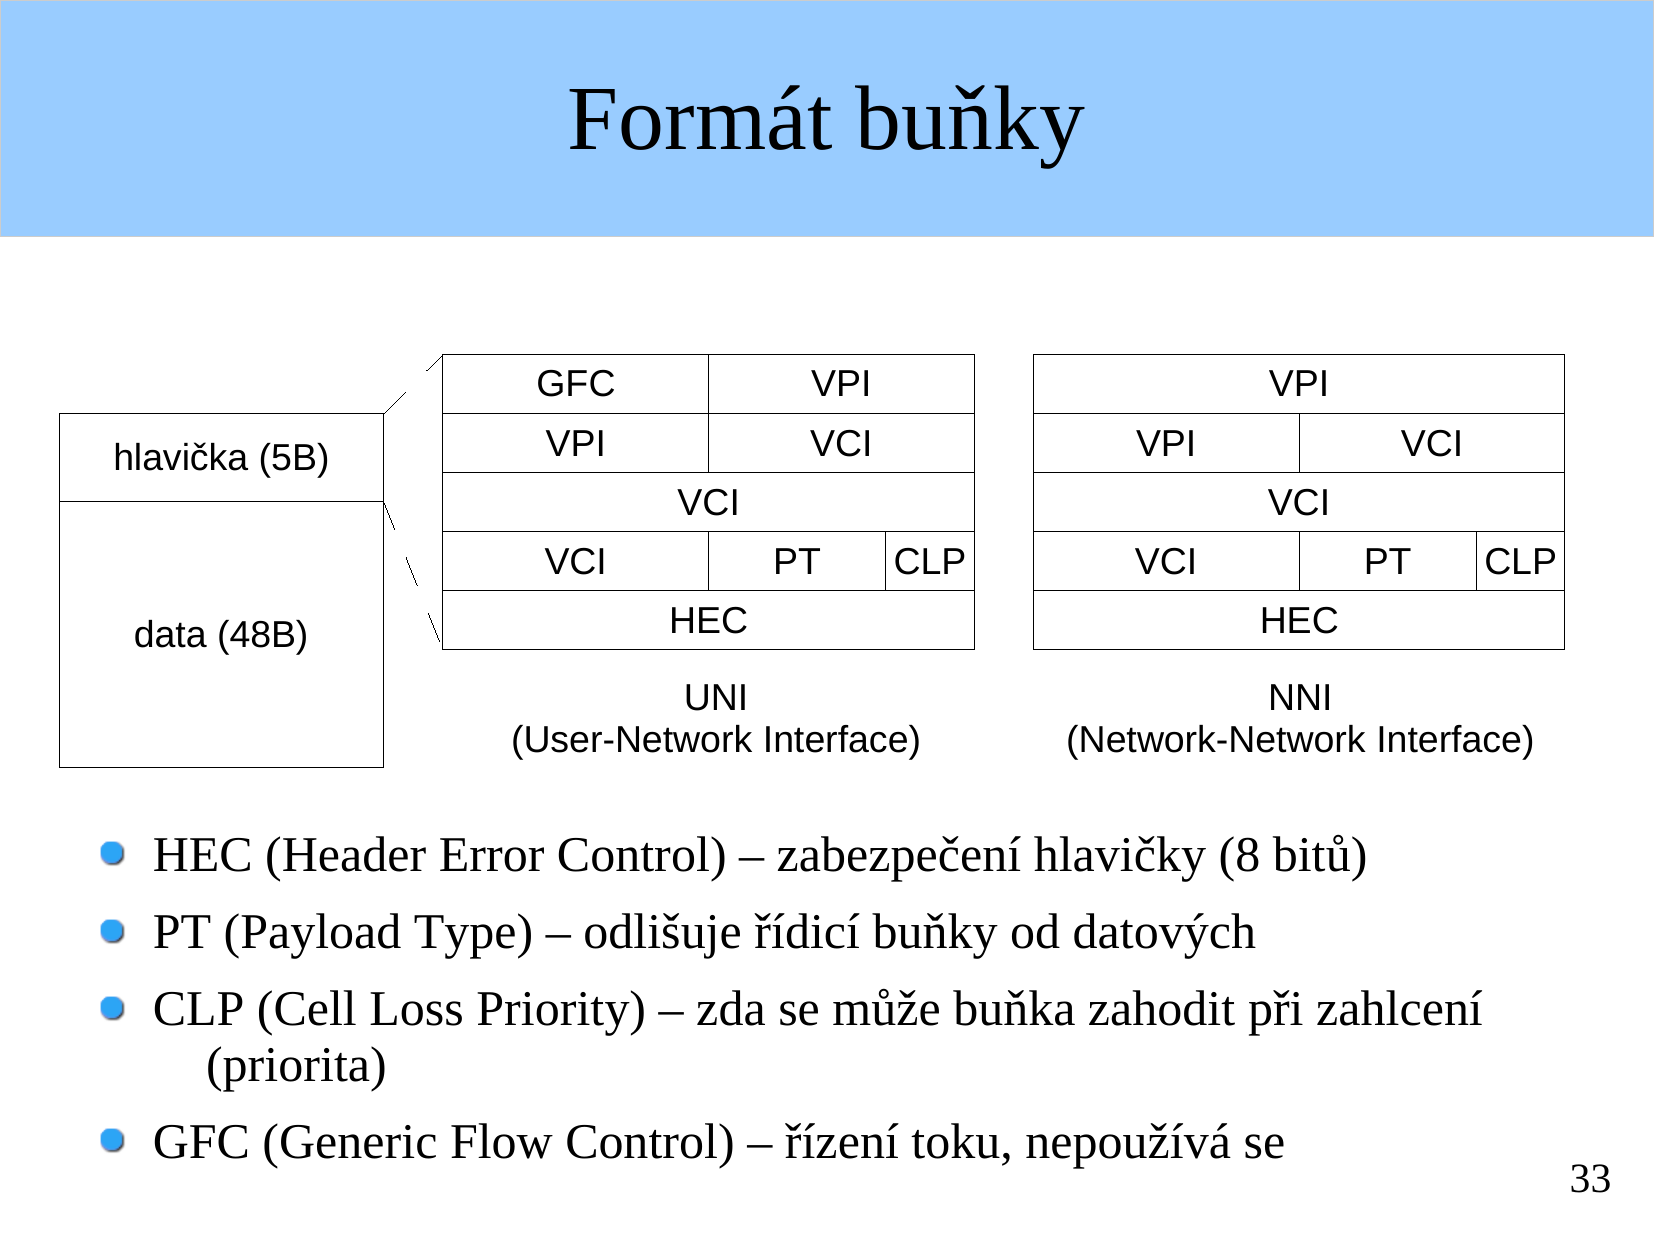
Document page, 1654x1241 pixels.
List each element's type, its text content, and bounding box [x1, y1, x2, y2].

text_box VCI [1299, 413, 1565, 472]
text_box PT [1299, 531, 1476, 590]
list HEC (Header Error Control) – zabezpečení hlavičky (8 bitů) PT (Payload Type) – odlišuje řídicí buňky od datových CLP (Cell Loss Priority) – zda se může buňka zahodit při zahlcení (priorita) GFC (Generic Flow Control) – řízení toku, nepoužívá se [64, 826, 1565, 1199]
text_box VCI [1033, 472, 1565, 531]
text_box hlavička (5B) [59, 413, 384, 501]
text_box HEC [1033, 590, 1565, 650]
text_box NNI (Network-Network Interface) [1066, 676, 1451, 770]
text_box VPI [442, 413, 708, 472]
text_box data (48B) [59, 501, 384, 768]
text_box HEC [442, 590, 975, 650]
text_box VCI [442, 531, 708, 590]
text_box UNI (User-Network Interface) [511, 676, 848, 770]
text_box VCI [708, 413, 975, 472]
text_box GFC [442, 354, 708, 413]
text_box VPI [1033, 413, 1299, 472]
title Formát buňky [0, 0, 1654, 237]
text_box VPI [1033, 354, 1565, 413]
text_box PT [708, 531, 885, 590]
text_box VCI [442, 472, 975, 531]
text_box CLP [885, 531, 975, 590]
text_box VPI [708, 354, 975, 413]
text_box CLP [1476, 531, 1565, 590]
text_box VCI [1033, 531, 1299, 590]
